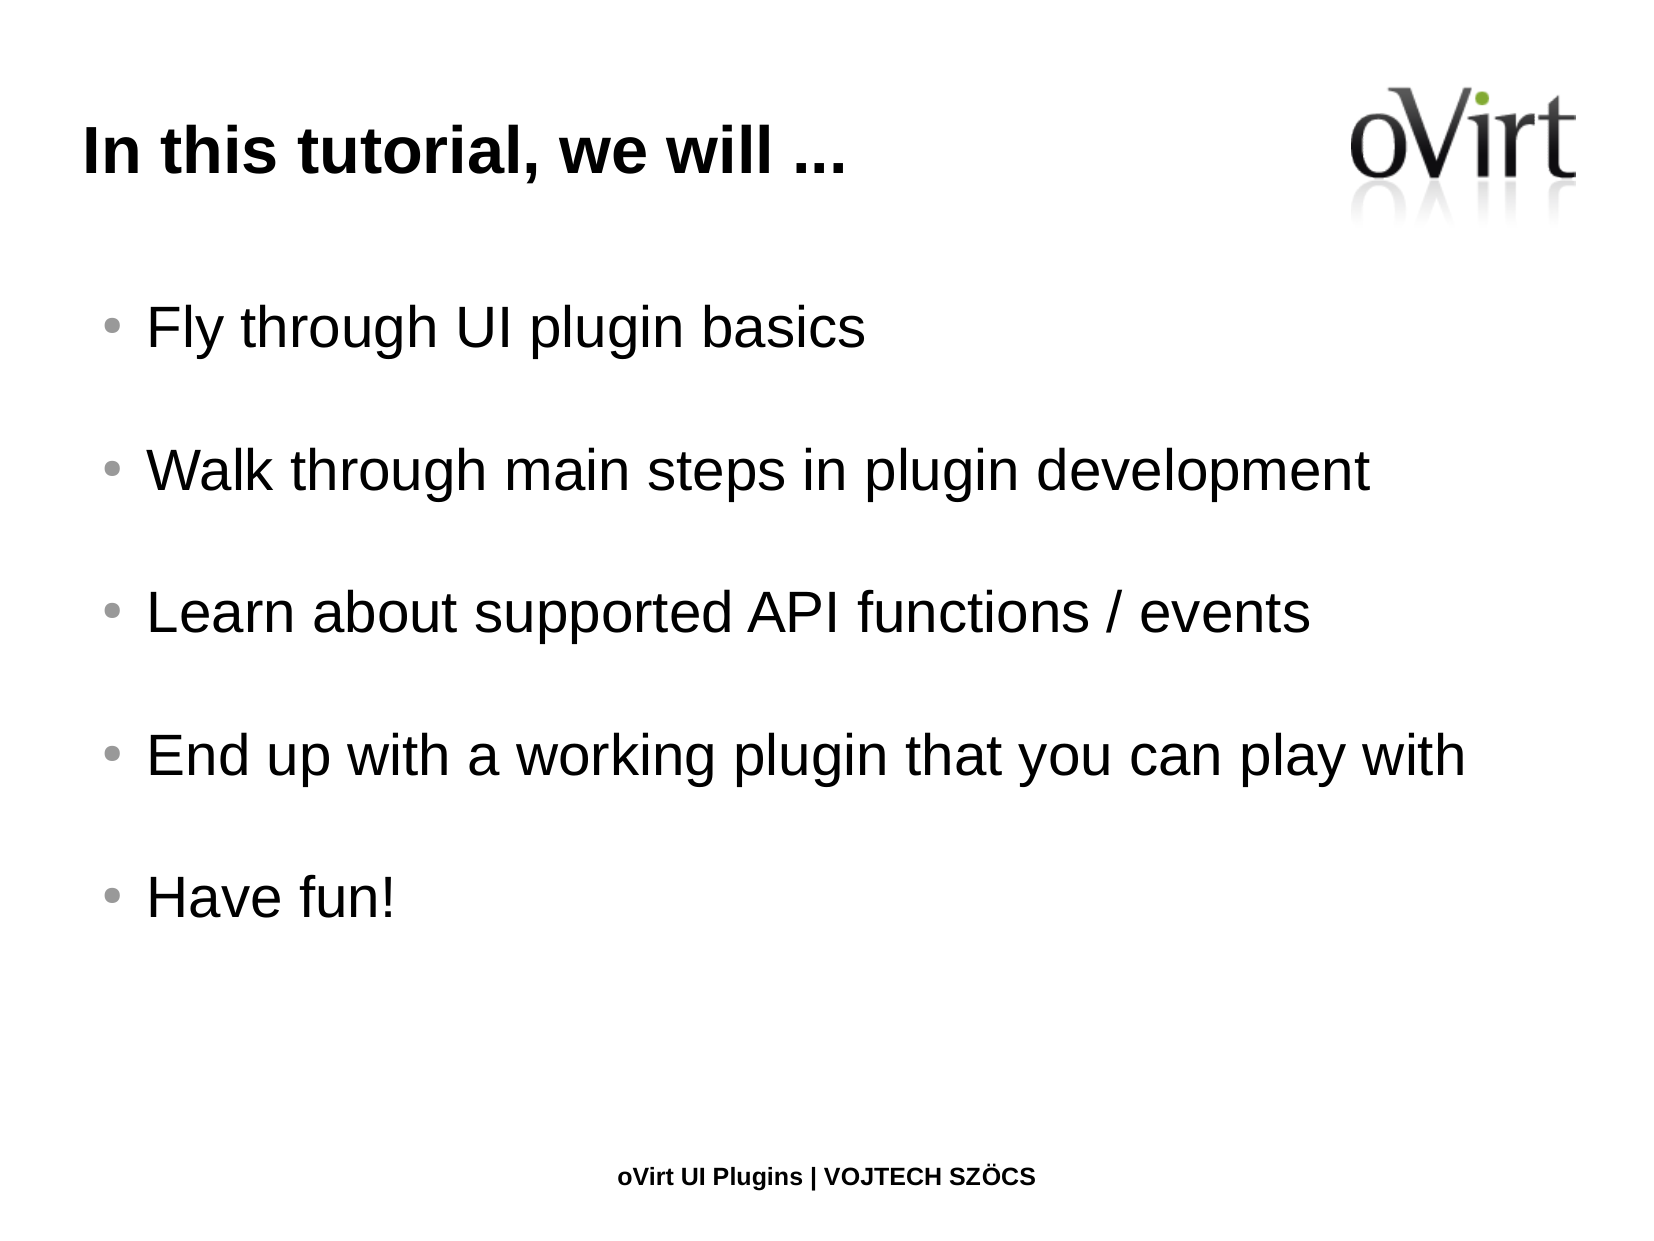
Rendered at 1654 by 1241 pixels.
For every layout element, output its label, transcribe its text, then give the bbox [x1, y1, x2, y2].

picture [1351, 79, 1576, 228]
title In this tutorial, we will ... [82, 37, 1303, 226]
list Fly through UI plugin basics Walk through main steps in plugin development Learn about supported API functions / events End up with a working plugin that you can play with Have fun! [86, 262, 1576, 1051]
